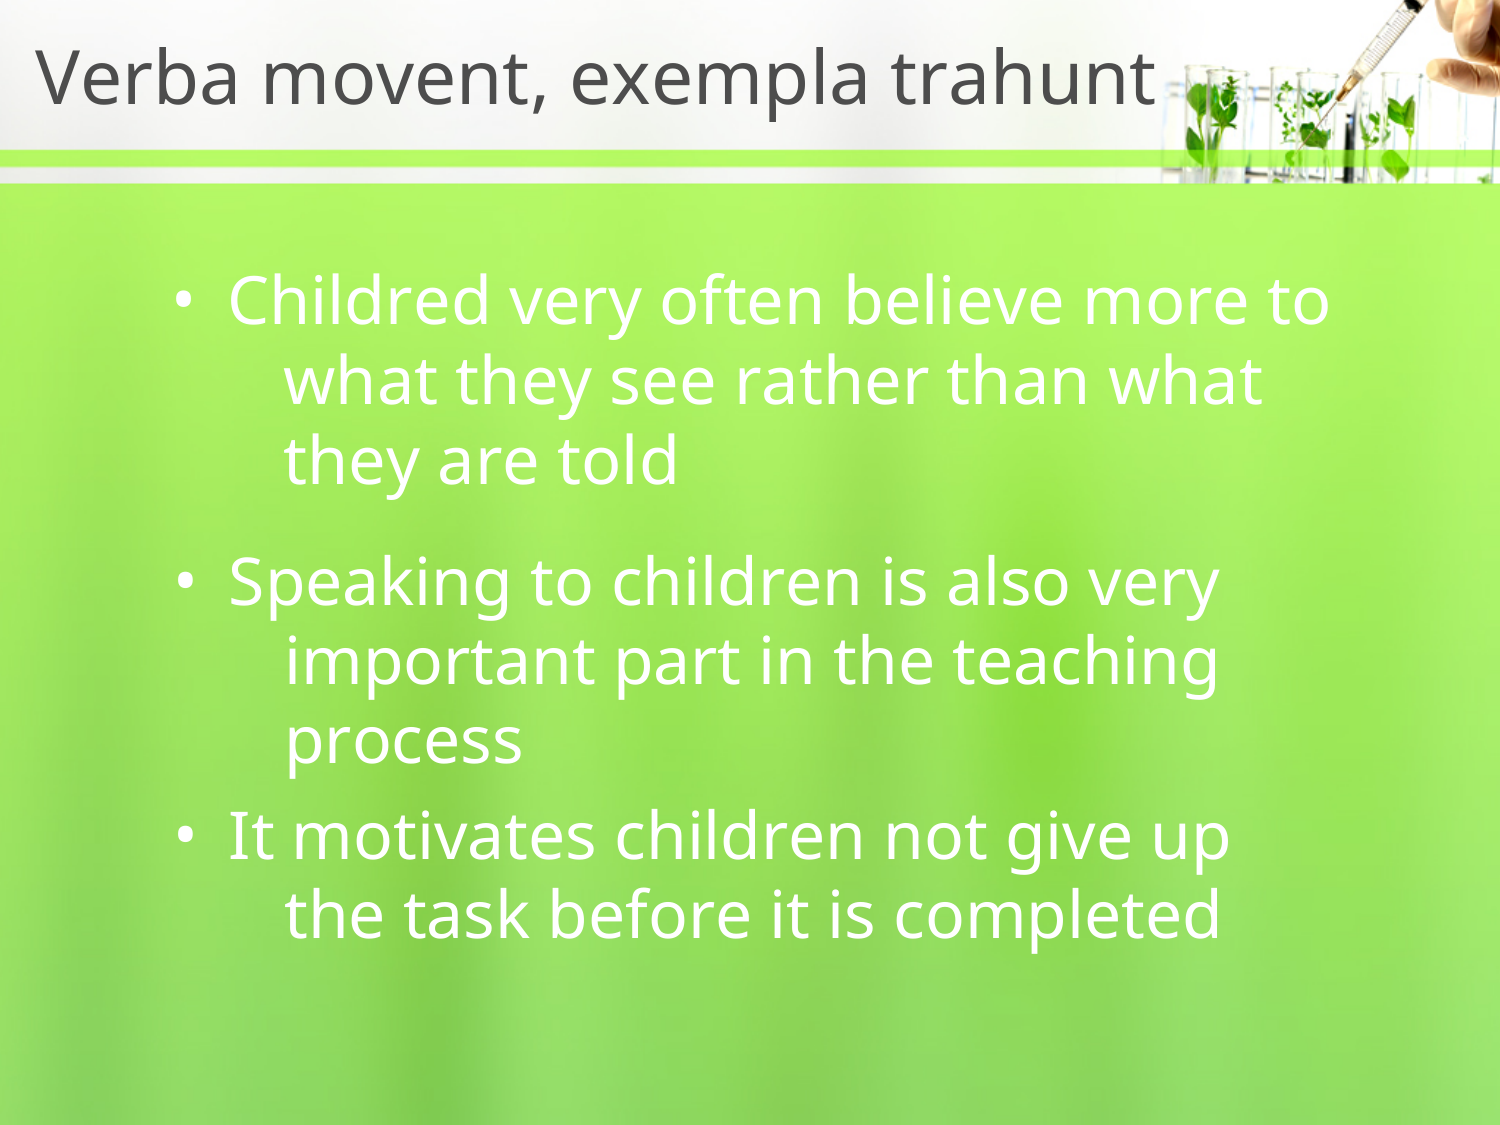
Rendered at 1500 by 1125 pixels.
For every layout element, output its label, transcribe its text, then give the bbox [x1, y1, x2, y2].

list Speaking to children is also very important part in the teaching process It motivates children not give up the task before it is completed [158, 531, 1359, 961]
list Childred very often believe more to what they see rather than what they are told [156, 249, 1357, 562]
title Verba movent, exempla trahunt [20, 0, 1454, 193]
